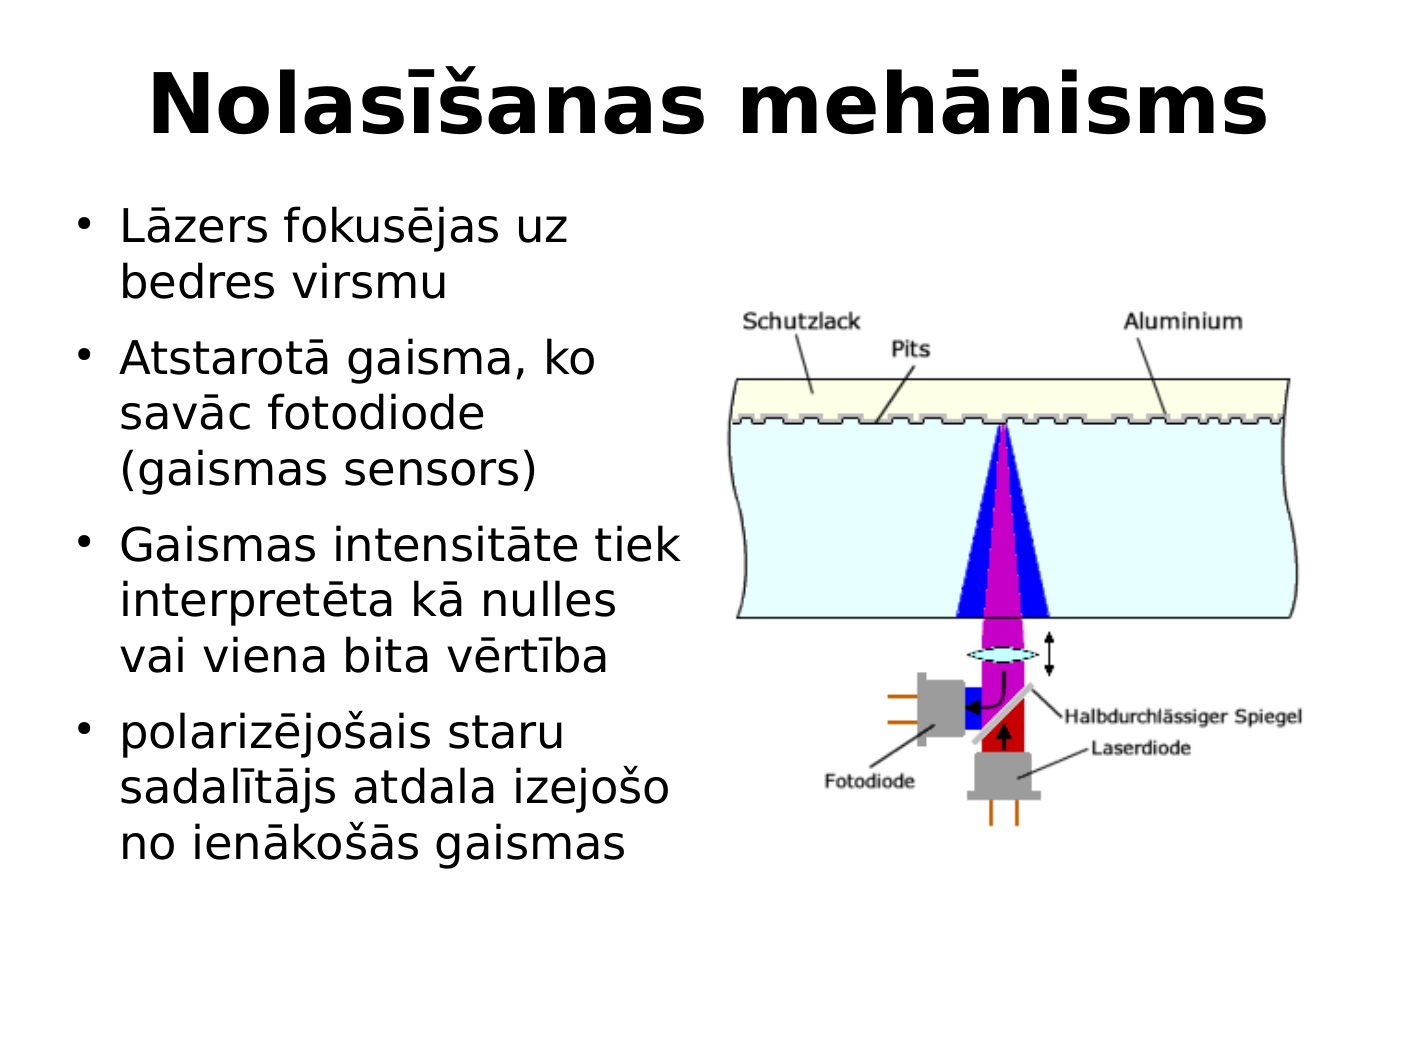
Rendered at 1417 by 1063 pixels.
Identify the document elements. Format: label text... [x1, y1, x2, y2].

picture [720, 301, 1311, 856]
list Lāzers fokusējas uz bedres virsmu Atstarotā gaisma, ko savāc fotodiode (gaismas sensors) Gaismas intensitāte tiek interpretēta kā nulles vai viena bita vērtība polarizējošais staru sadalītājs atdala izejošo no ienākošās gaismas [47, 188, 697, 969]
title Nolasīšanas mehānisms [106, 11, 1311, 189]
